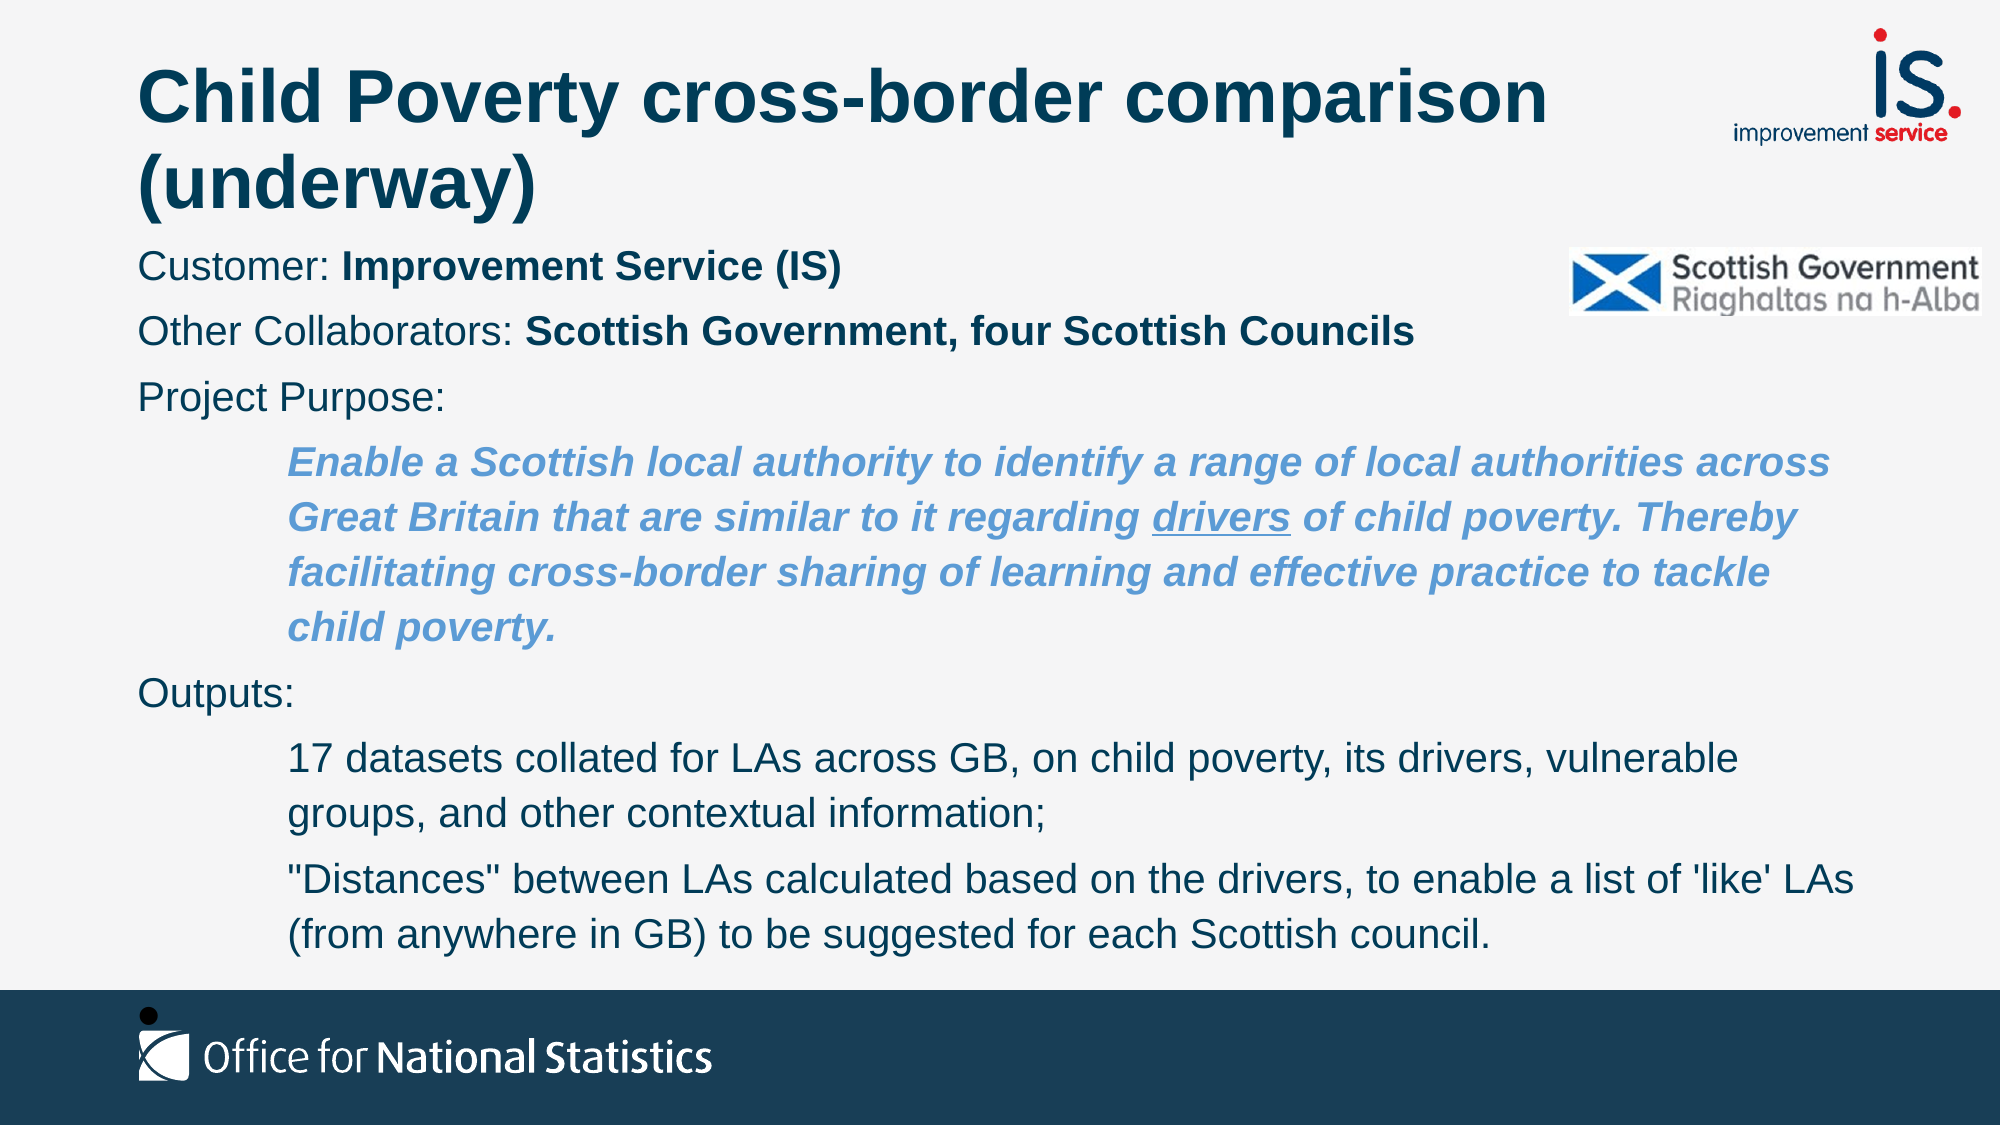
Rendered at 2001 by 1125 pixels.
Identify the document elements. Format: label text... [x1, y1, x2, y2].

title Child Poverty cross-border comparison (underway) [137, 54, 1863, 152]
picture [1734, 28, 1961, 146]
list Customer: Improvement Service (IS) Other Collaborators: Scottish Government, four Scottish Councils Project Purpose: Enable a Scottish local authority to identify a range of local authorities across Great Britain that are similar to it regarding drivers of child poverty. Thereby facilitating cross-border sharing of learning and effective practice to tackle child poverty. Outputs: 17 datasets collated for LAs across GB, on child poverty, its drivers, vulnerable groups, and other contextual information; "Distances" between LAs calculated based on the drivers, to enable a list of 'like' LAs (from anywhere in GB) to be suggested for each Scottish council. [137, 233, 1863, 1056]
picture [1569, 247, 1982, 316]
